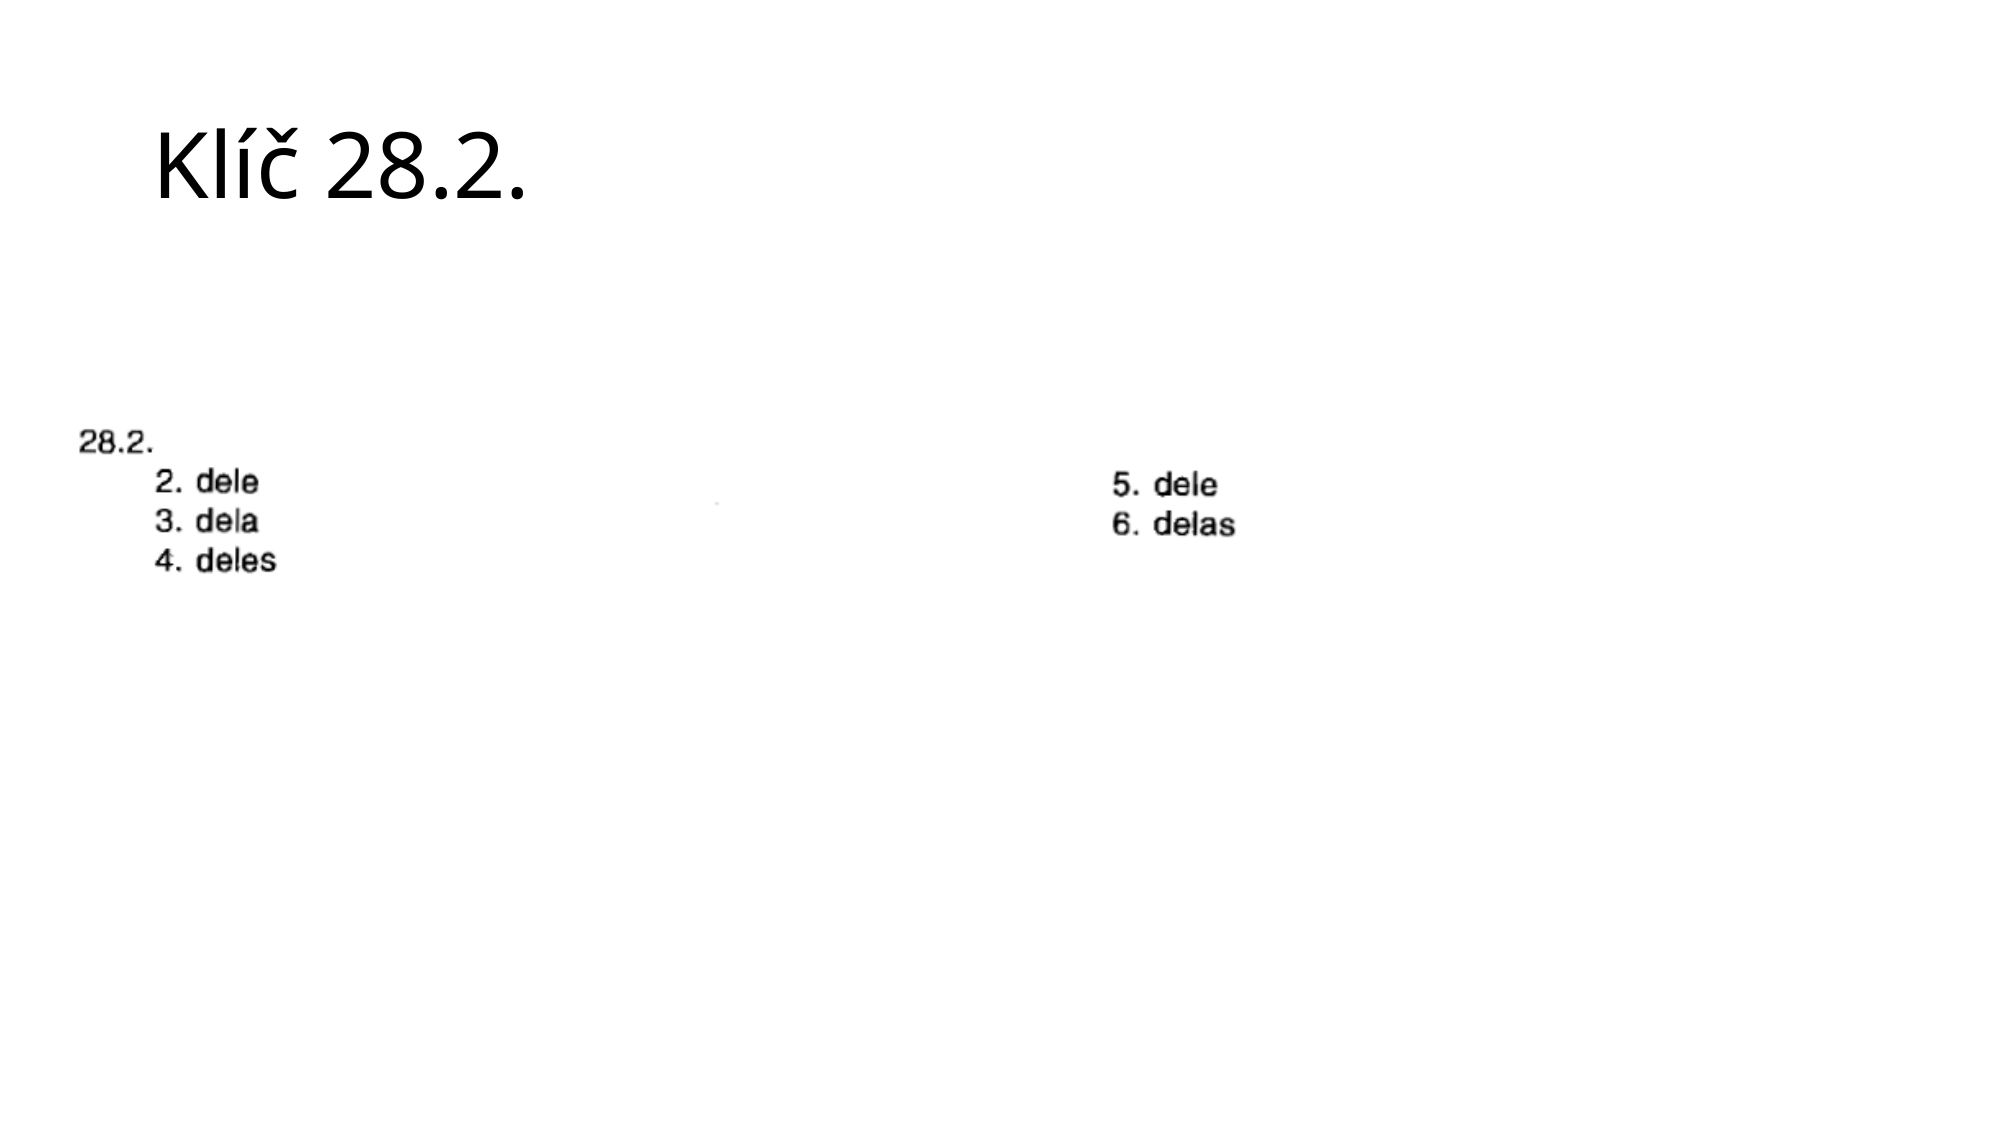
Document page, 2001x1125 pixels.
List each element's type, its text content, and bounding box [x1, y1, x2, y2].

title Klíč 28.2. [137, 59, 1863, 278]
picture [75, 398, 2000, 606]
